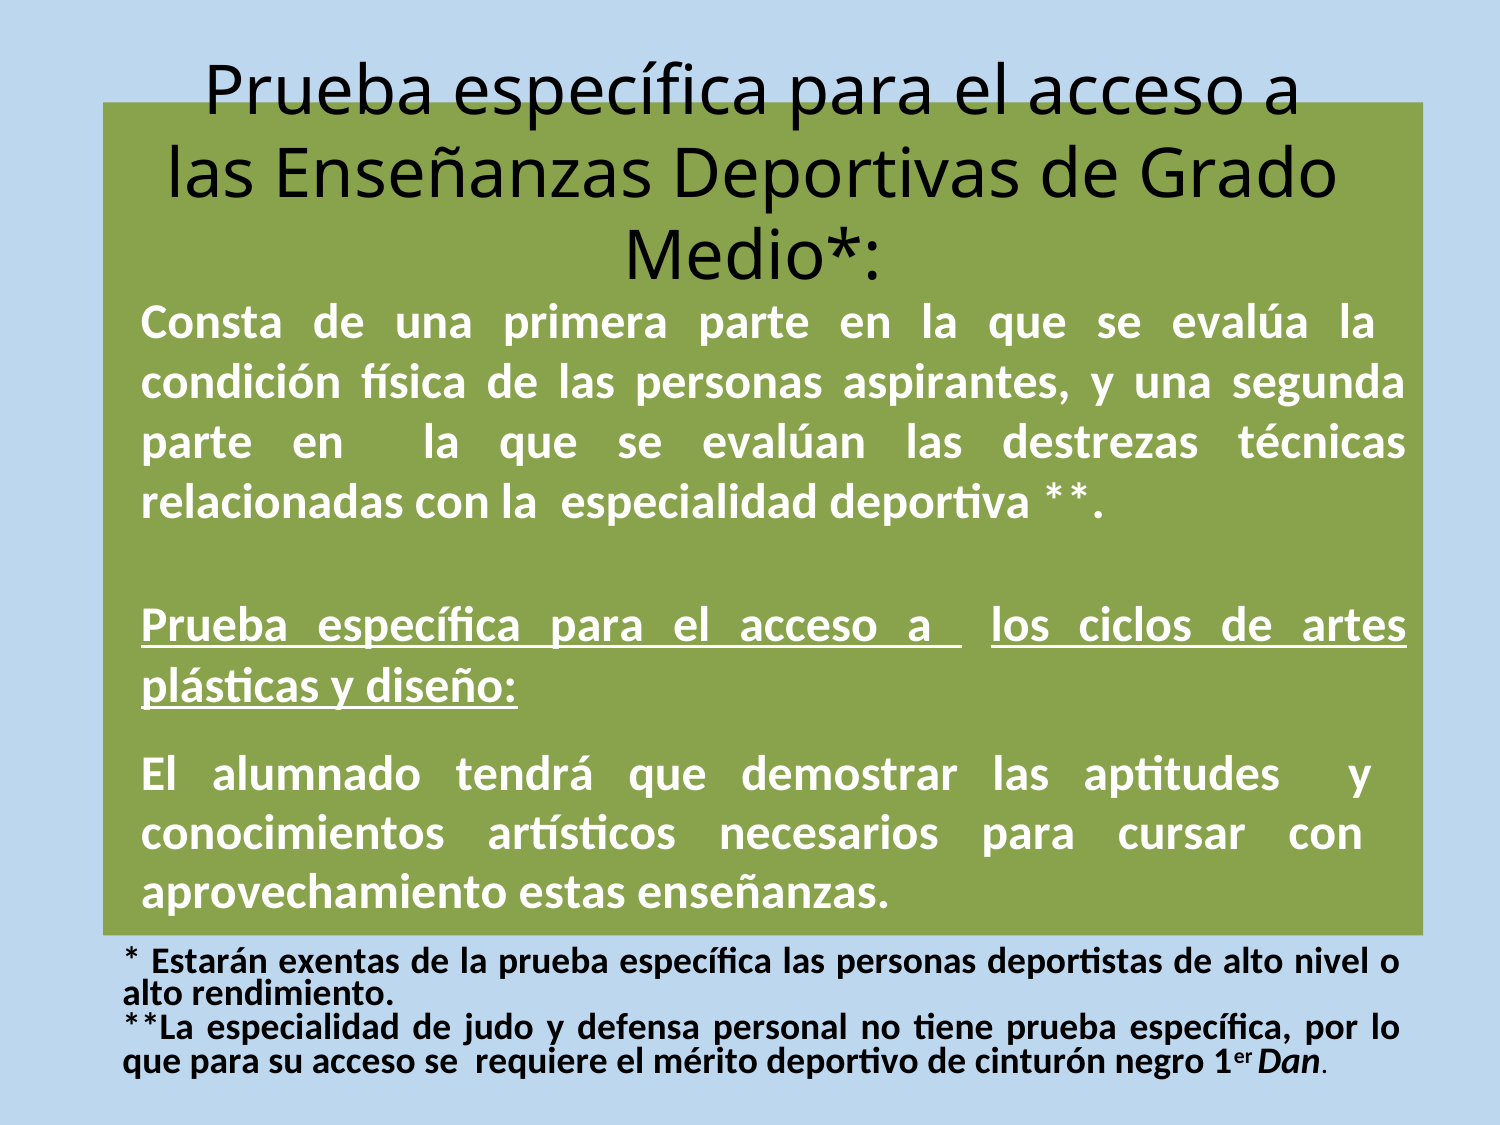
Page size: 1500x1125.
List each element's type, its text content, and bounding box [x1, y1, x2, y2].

text_box [103, 102, 1424, 936]
text_box Consta de una primera parte en la que se evalúa la condición física de las personas aspirantes, y una segunda parte en la que se evalúan las destrezas técnicas relacionadas con la especialidad deportiva **. Prueba especíﬁca para el acceso a los ciclos de artes plásticas y diseño: El alumnado tendrá que demostrar las aptitudes y conocimientos artísticos necesarios para cursar con aprovechamiento estas enseñanzas. [138, 285, 1408, 921]
text_box Prueba especíﬁca para el acceso a las Enseñanzas Deportivas de Grado Medio*: [103, 59, 1397, 278]
text_box * Estarán exentas de la prueba especíﬁca las personas deportistas de alto nivel o alto rendimiento. **La especialidad de judo y defensa personal no tiene prueba especíﬁca, por lo que para su acceso se requiere el mérito deportivo de cinturón negro 1er Dan. [120, 946, 1403, 1082]
